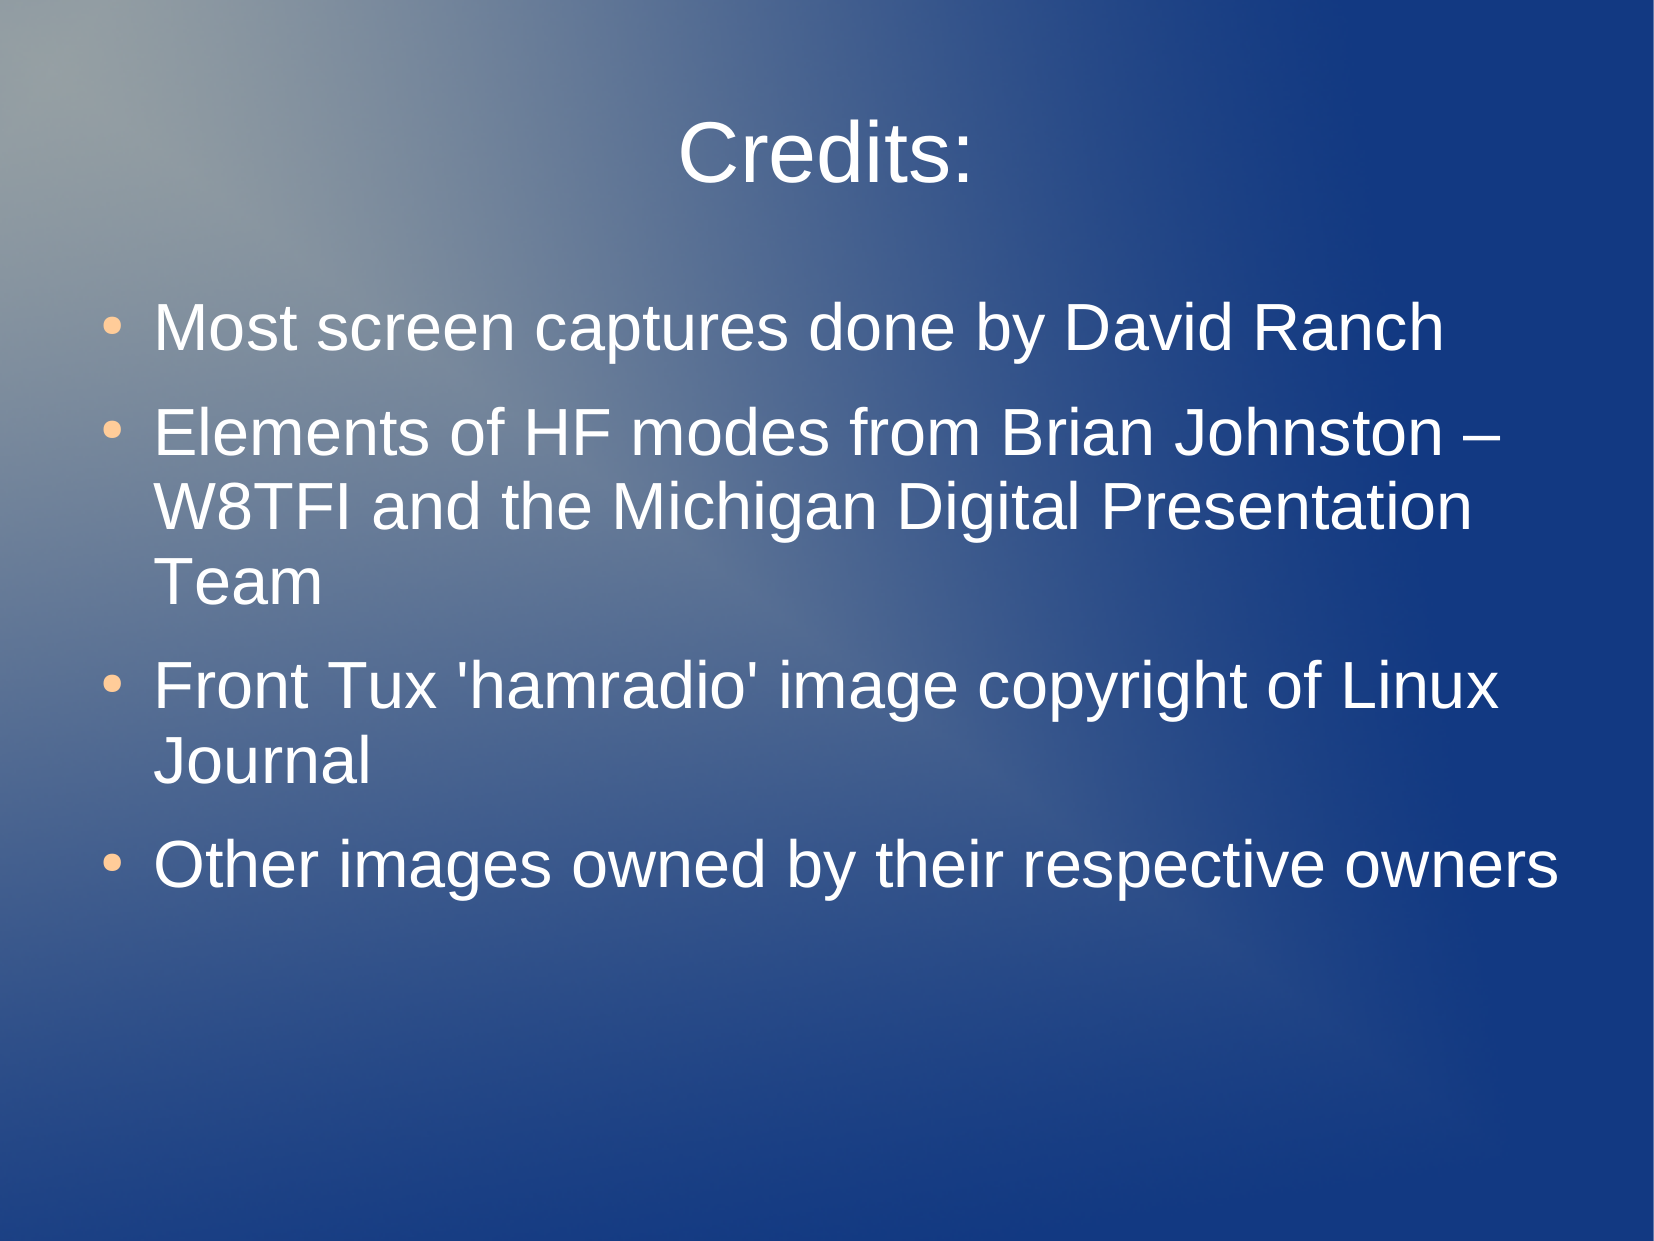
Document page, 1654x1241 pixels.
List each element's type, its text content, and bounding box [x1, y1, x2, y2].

picture [0, 0, 1654, 1241]
list Most screen captures done by David Ranch Elements of HF modes from Brian Johnston – W8TFI and the Michigan Digital Presentation Team Front Tux 'hamradio' image copyright of Linux Journal Other images owned by their respective owners [82, 290, 1571, 1109]
title Credits: [82, 49, 1571, 257]
